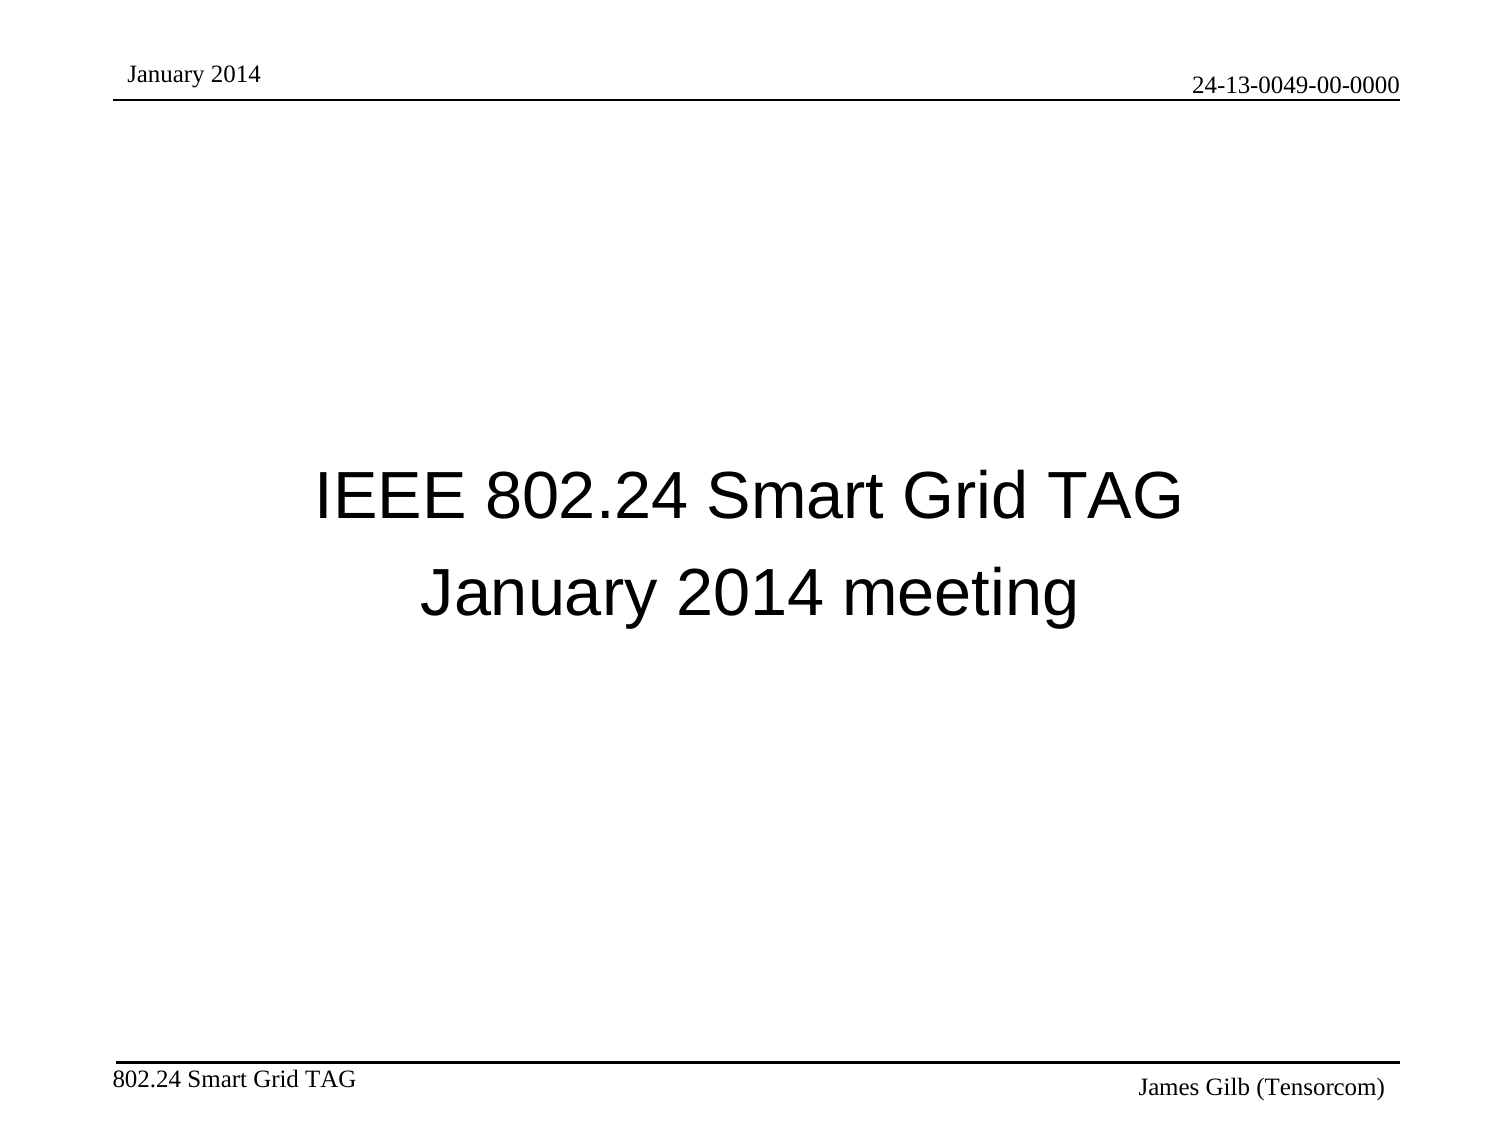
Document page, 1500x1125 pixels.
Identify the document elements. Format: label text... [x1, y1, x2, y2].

subtitle IEEE 802.24 Smart Grid TAG January 2014 meeting [112, 112, 1388, 968]
